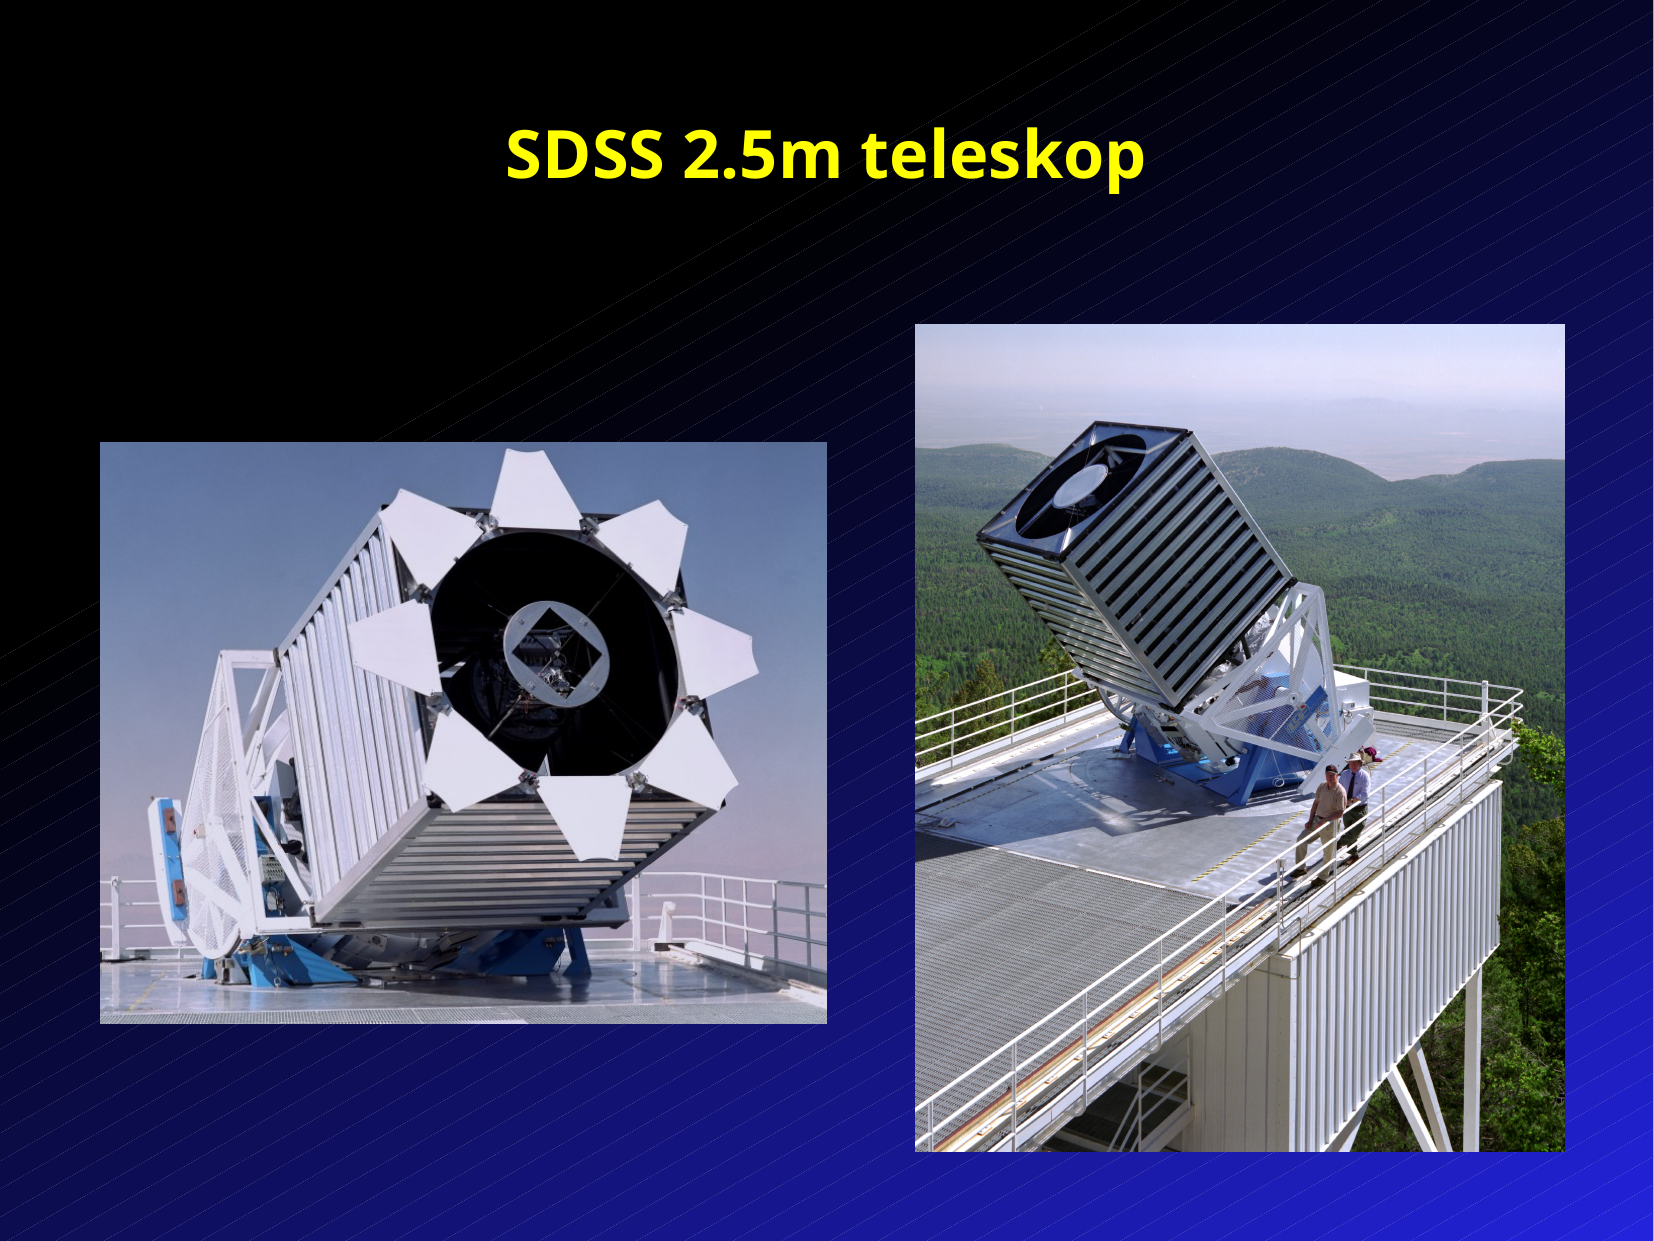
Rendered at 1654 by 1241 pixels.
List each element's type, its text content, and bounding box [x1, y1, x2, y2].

picture [915, 324, 1565, 1152]
picture [100, 442, 827, 1024]
title SDSS 2.5m teleskop [82, 49, 1571, 257]
